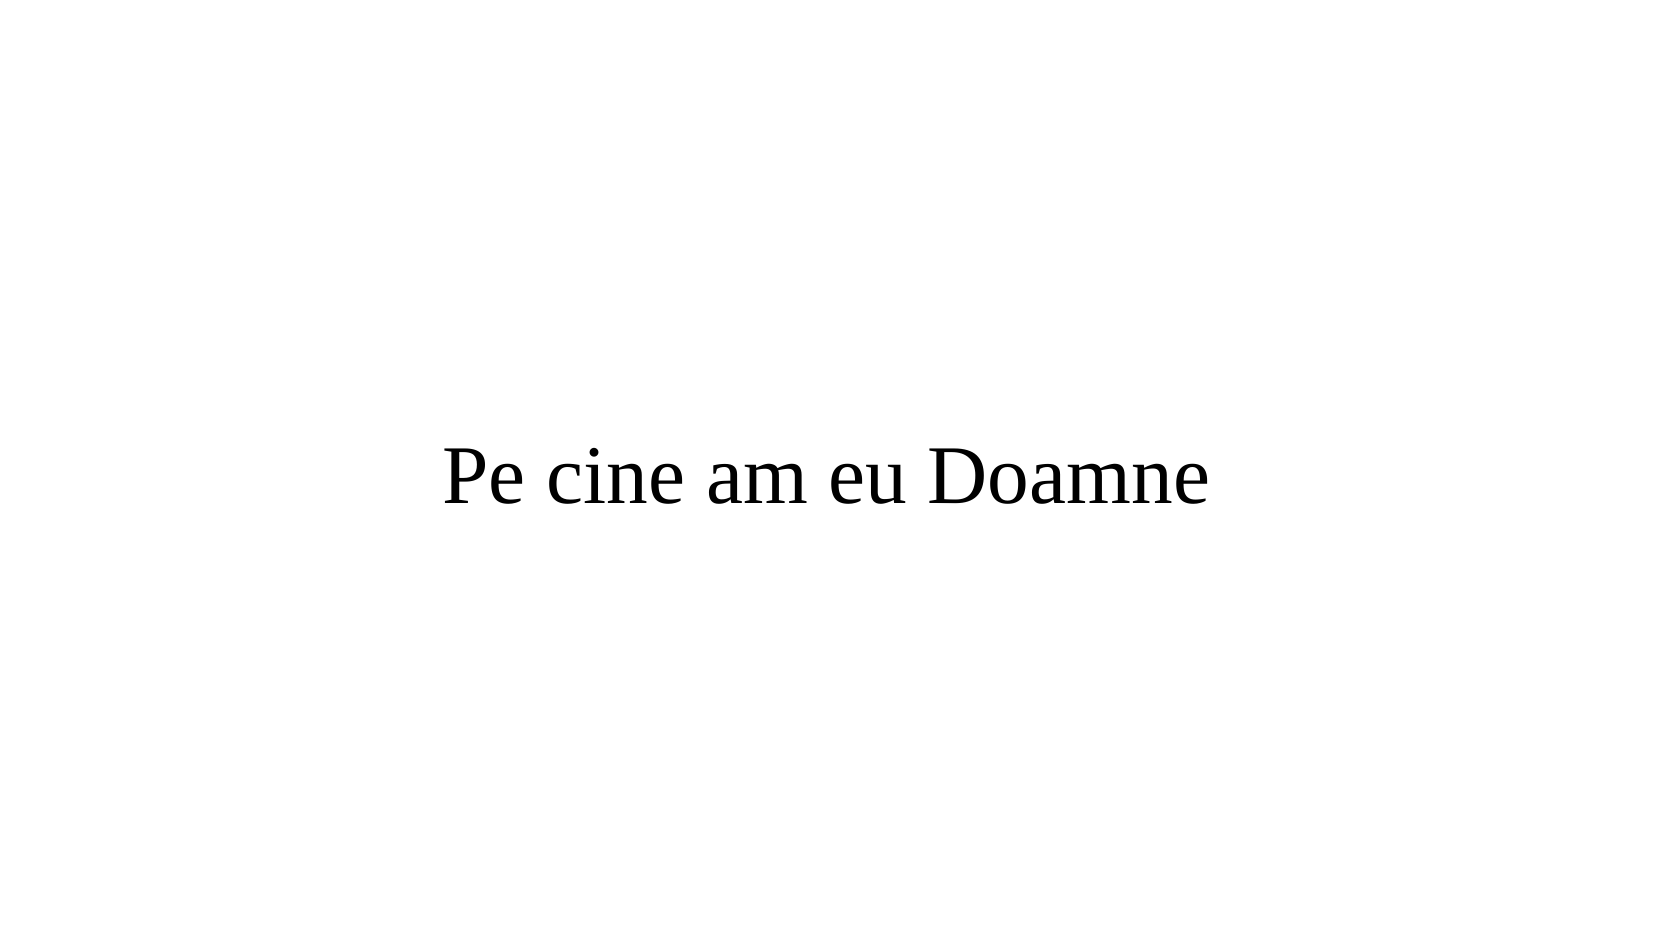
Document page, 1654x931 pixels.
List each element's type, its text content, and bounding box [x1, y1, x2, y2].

title Pe cine am eu Doamne [165, 420, 1489, 522]
